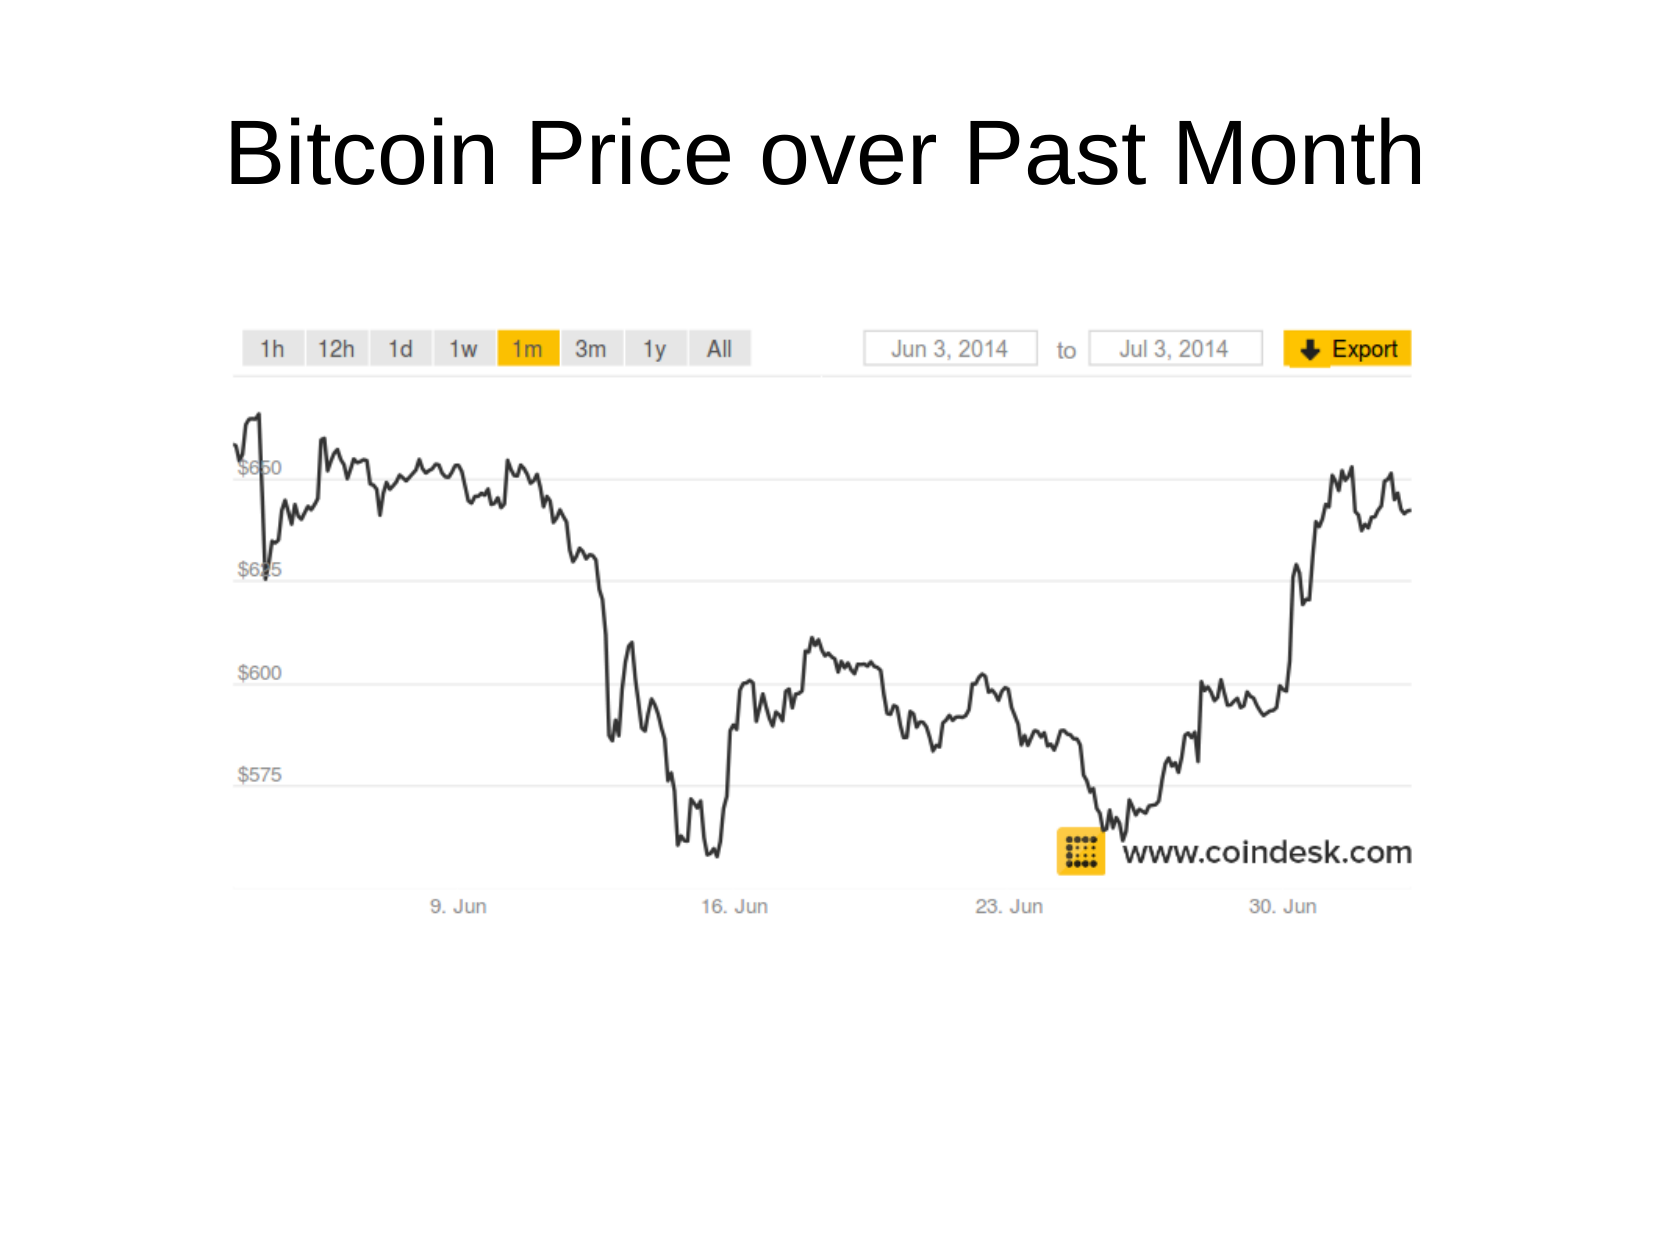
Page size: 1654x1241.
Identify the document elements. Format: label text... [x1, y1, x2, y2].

title Bitcoin Price over Past Month [82, 49, 1571, 257]
picture [227, 315, 1426, 926]
